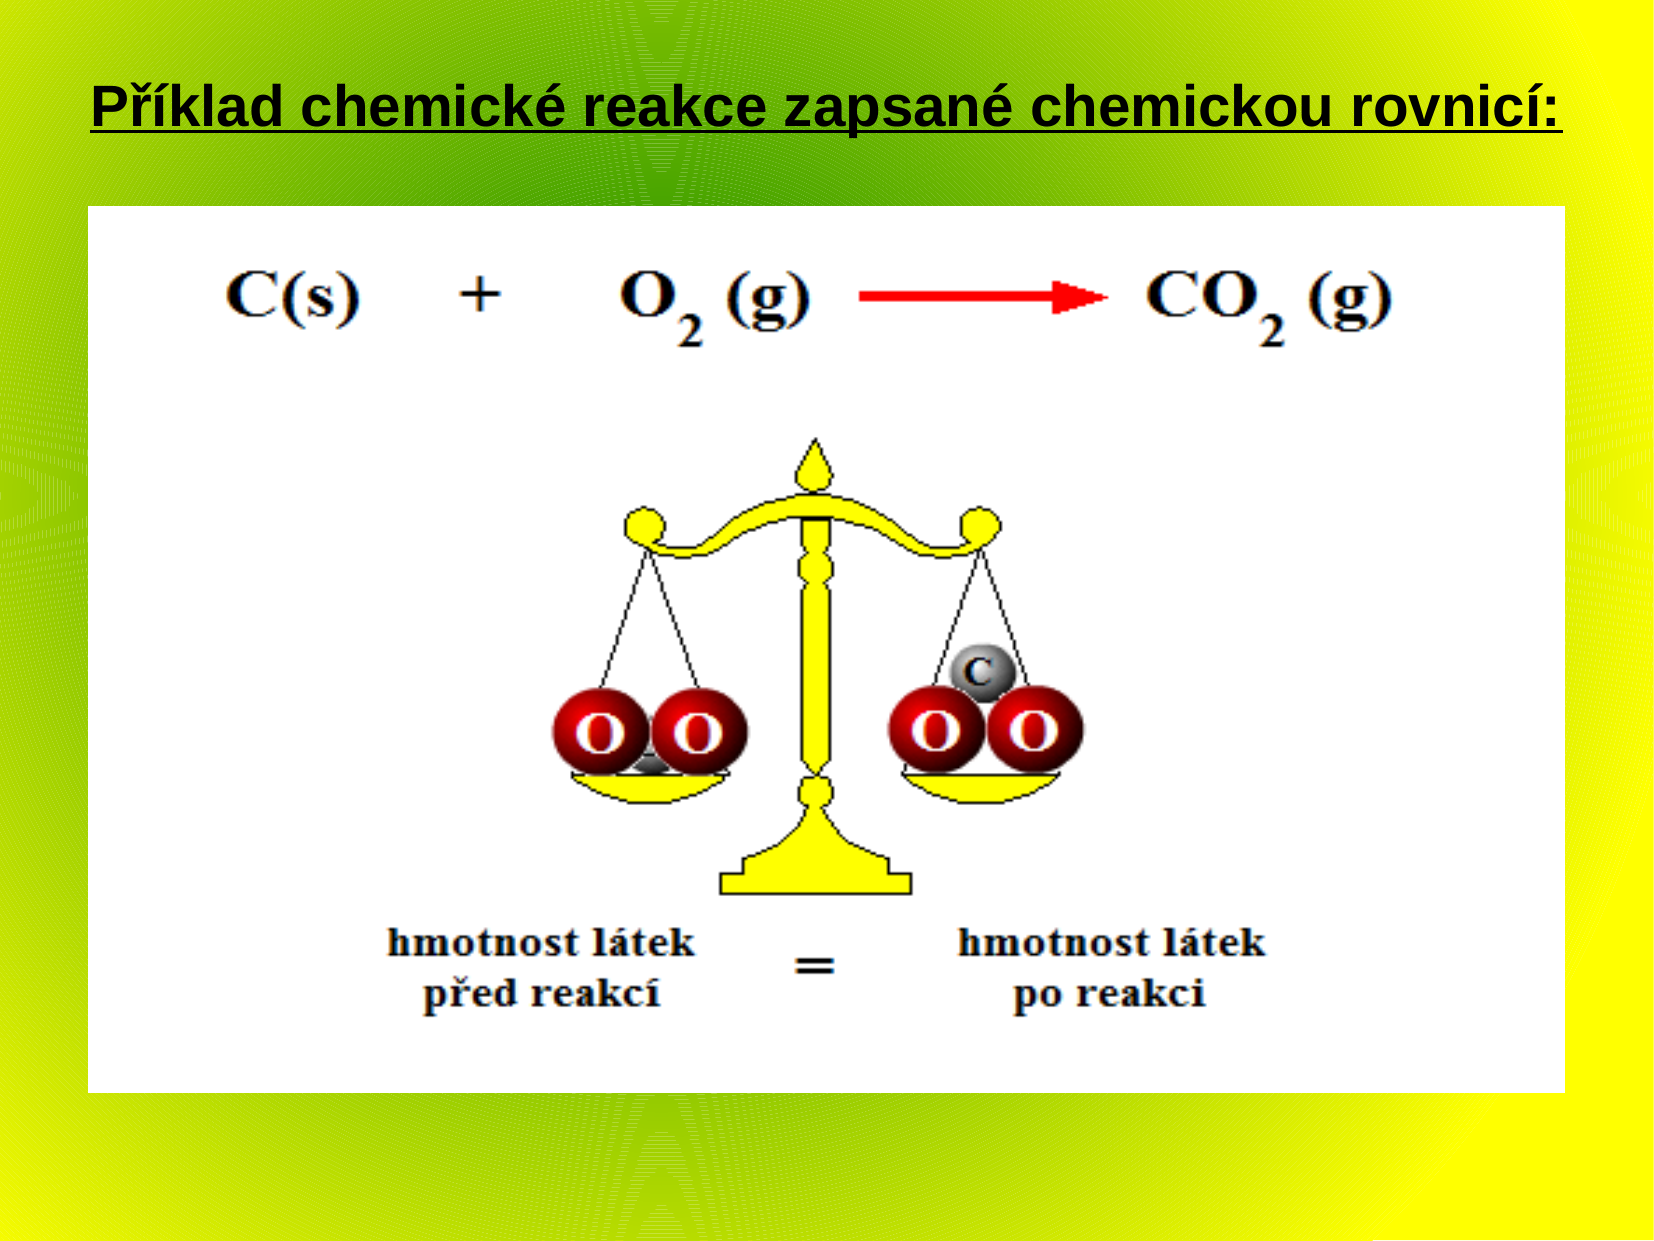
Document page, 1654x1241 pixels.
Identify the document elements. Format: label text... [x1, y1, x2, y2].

title Příklad chemické reakce zapsané chemickou rovnicí: [82, 0, 1571, 207]
picture [88, 206, 1565, 1093]
